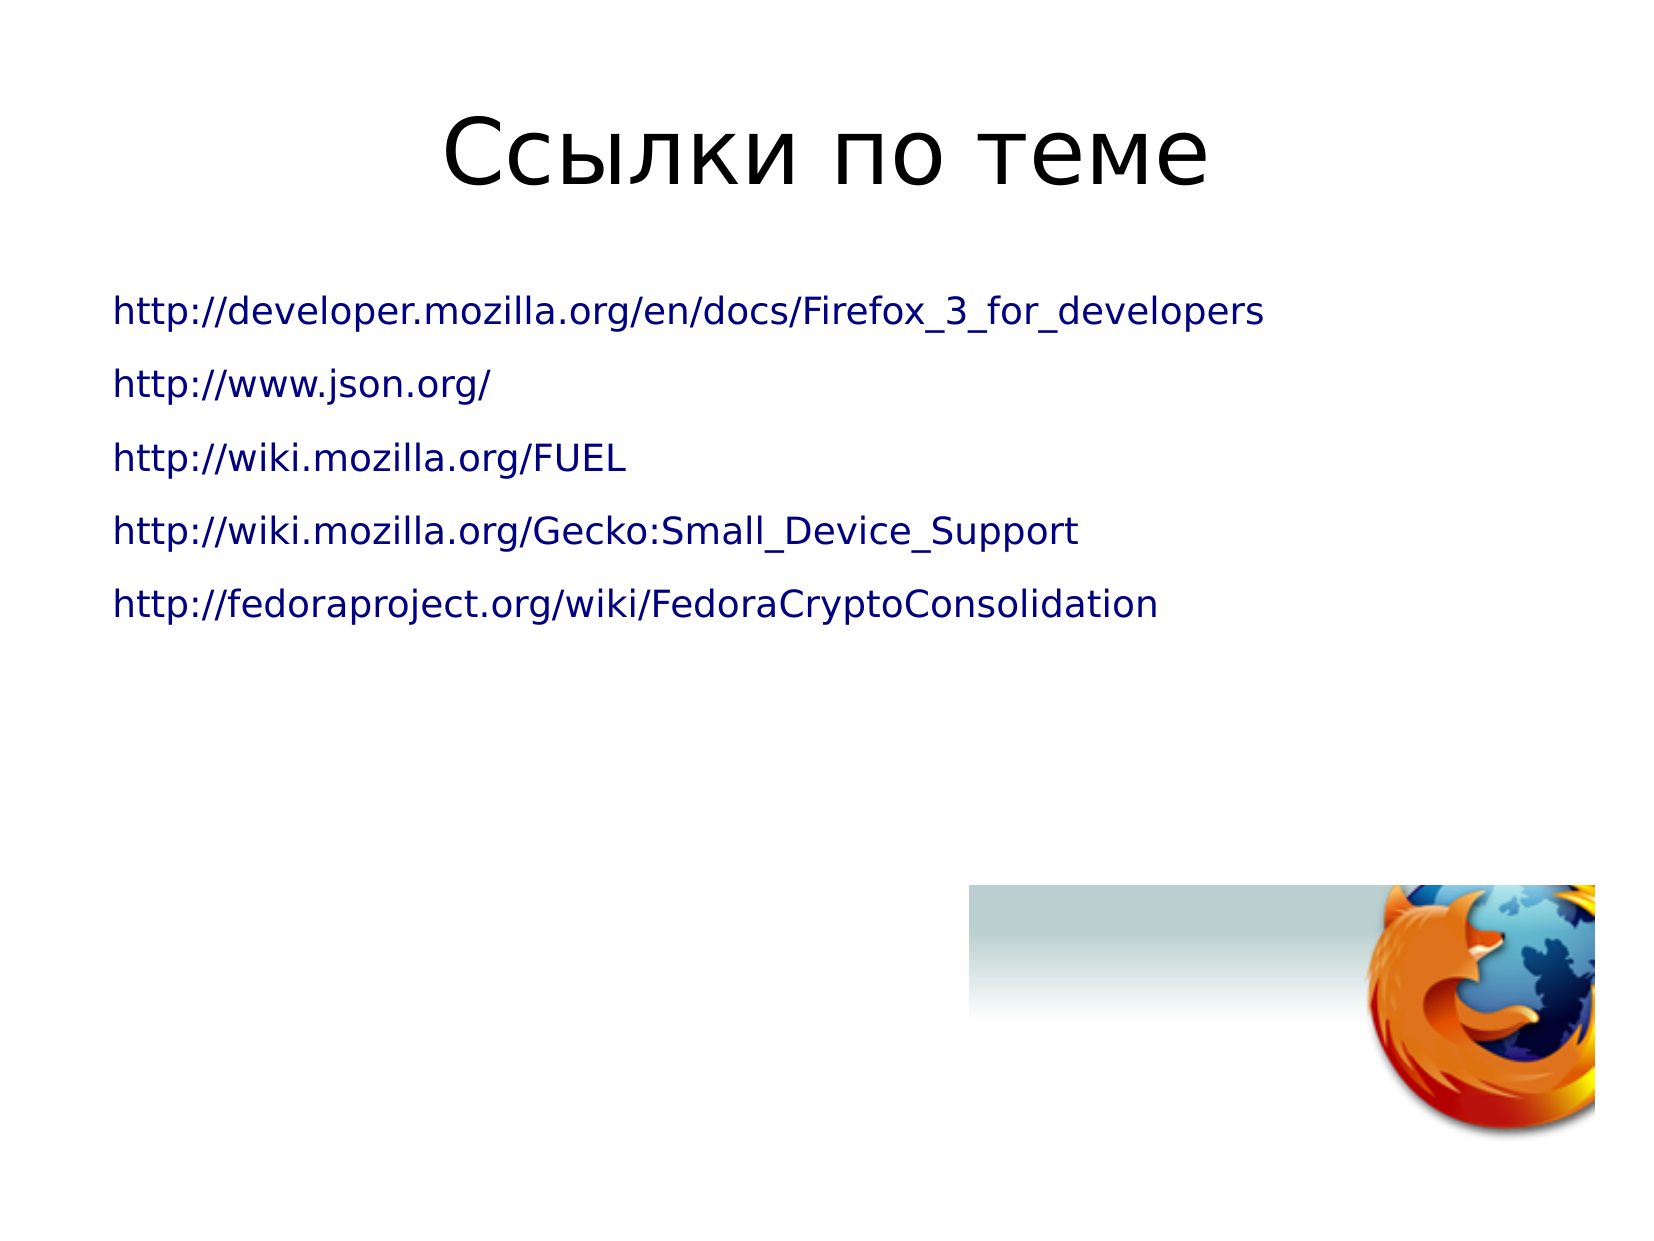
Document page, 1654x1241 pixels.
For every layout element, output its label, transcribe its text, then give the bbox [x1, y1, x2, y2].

title Ссылки по теме [82, 56, 1571, 250]
list http://developer.mozilla.org/en/docs/Firefox_3_for_developers http://www.json.org/ http://wiki.mozilla.org/FUEL http://wiki.mozilla.org/Gecko:Small_Device_Support http://fedoraproject.org/wiki/FedoraCryptoConsolidation [76, 290, 1565, 1094]
picture [969, 885, 1595, 1168]
